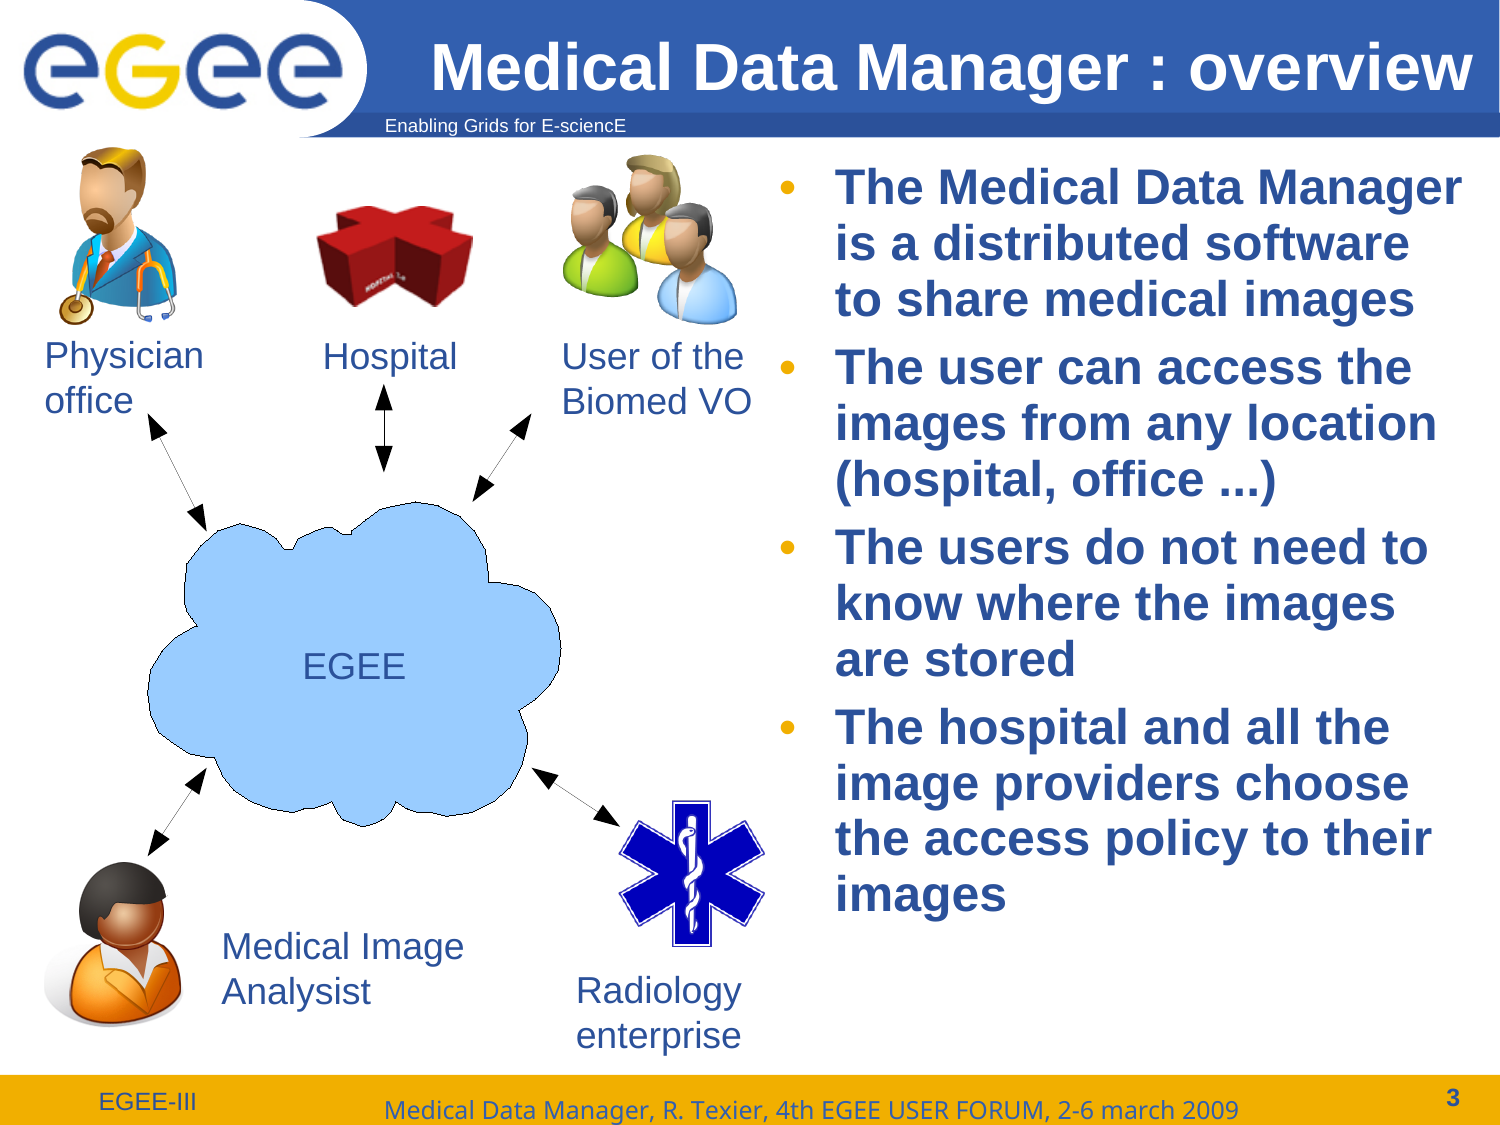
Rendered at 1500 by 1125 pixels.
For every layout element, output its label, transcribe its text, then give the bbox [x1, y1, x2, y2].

text_box Medical Image Analysist [206, 914, 491, 1020]
list The Medical Data Manager is a distributed software to share medical images The user can access the images from any location (hospital, office ...) The users do not need to know where the images are stored The hospital and all the image providers choose the access policy to their images [778, 159, 1467, 1051]
text_box Radiology enterprise [561, 958, 768, 1063]
text_box User of the Biomed VO [546, 324, 768, 430]
title Medical Data Manager : overview [369, 10, 1475, 124]
picture [29, 147, 207, 325]
text_box Physician office [29, 324, 220, 429]
picture [561, 147, 739, 325]
picture [615, 797, 768, 950]
text_box EGEE [147, 501, 562, 827]
picture [316, 206, 473, 307]
picture [29, 856, 207, 1034]
text_box Hospital [308, 324, 473, 385]
picture [18, 30, 349, 112]
